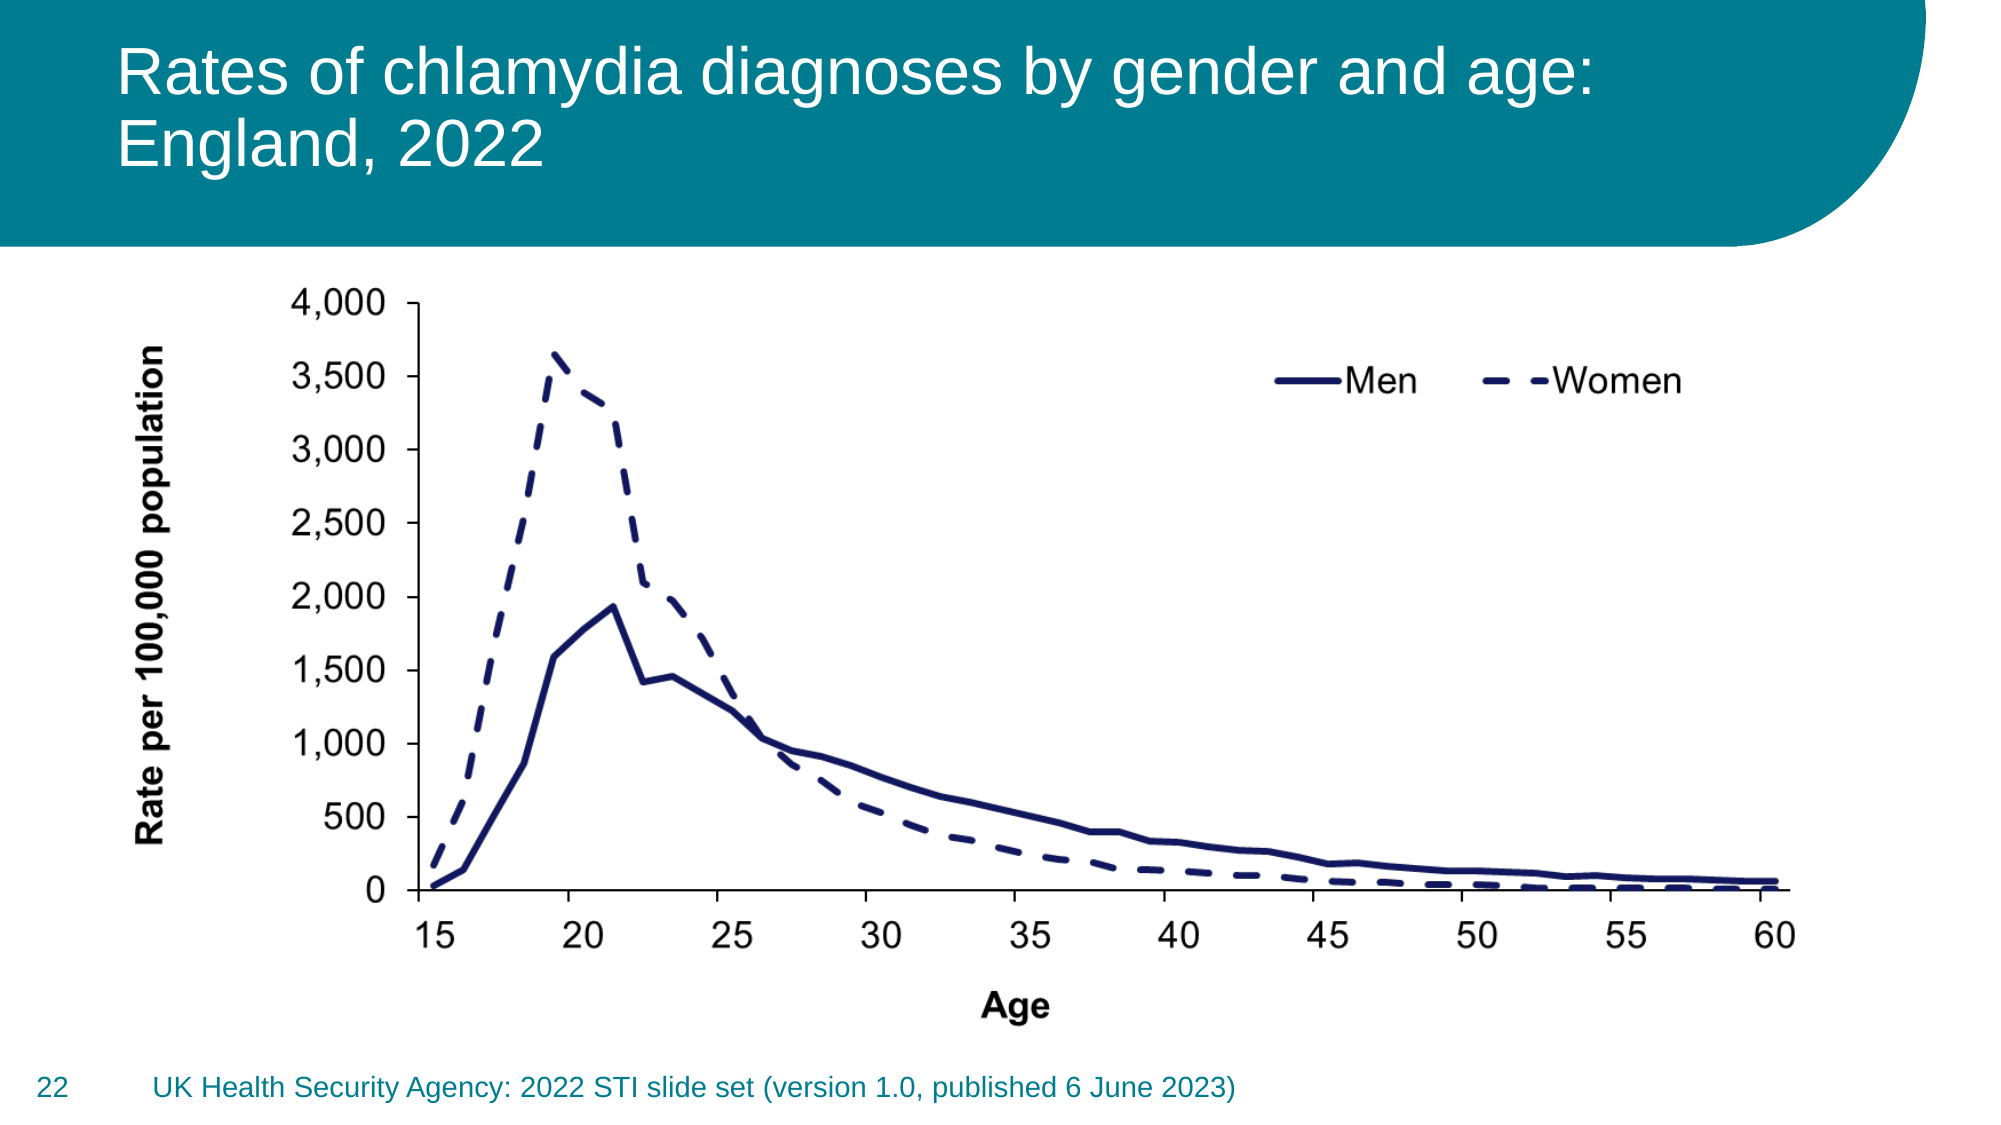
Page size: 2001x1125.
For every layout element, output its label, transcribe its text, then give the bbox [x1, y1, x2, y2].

text_box [21, 1056, 120, 1117]
text_box UK Health Security Agency: 2022 STI slide set (version 1.0, published 6 June 2023) [137, 1056, 1780, 1116]
picture [95, 271, 1812, 1046]
title Rates of chlamydia diagnoses by gender and age: England, 2022 [101, 29, 1747, 189]
